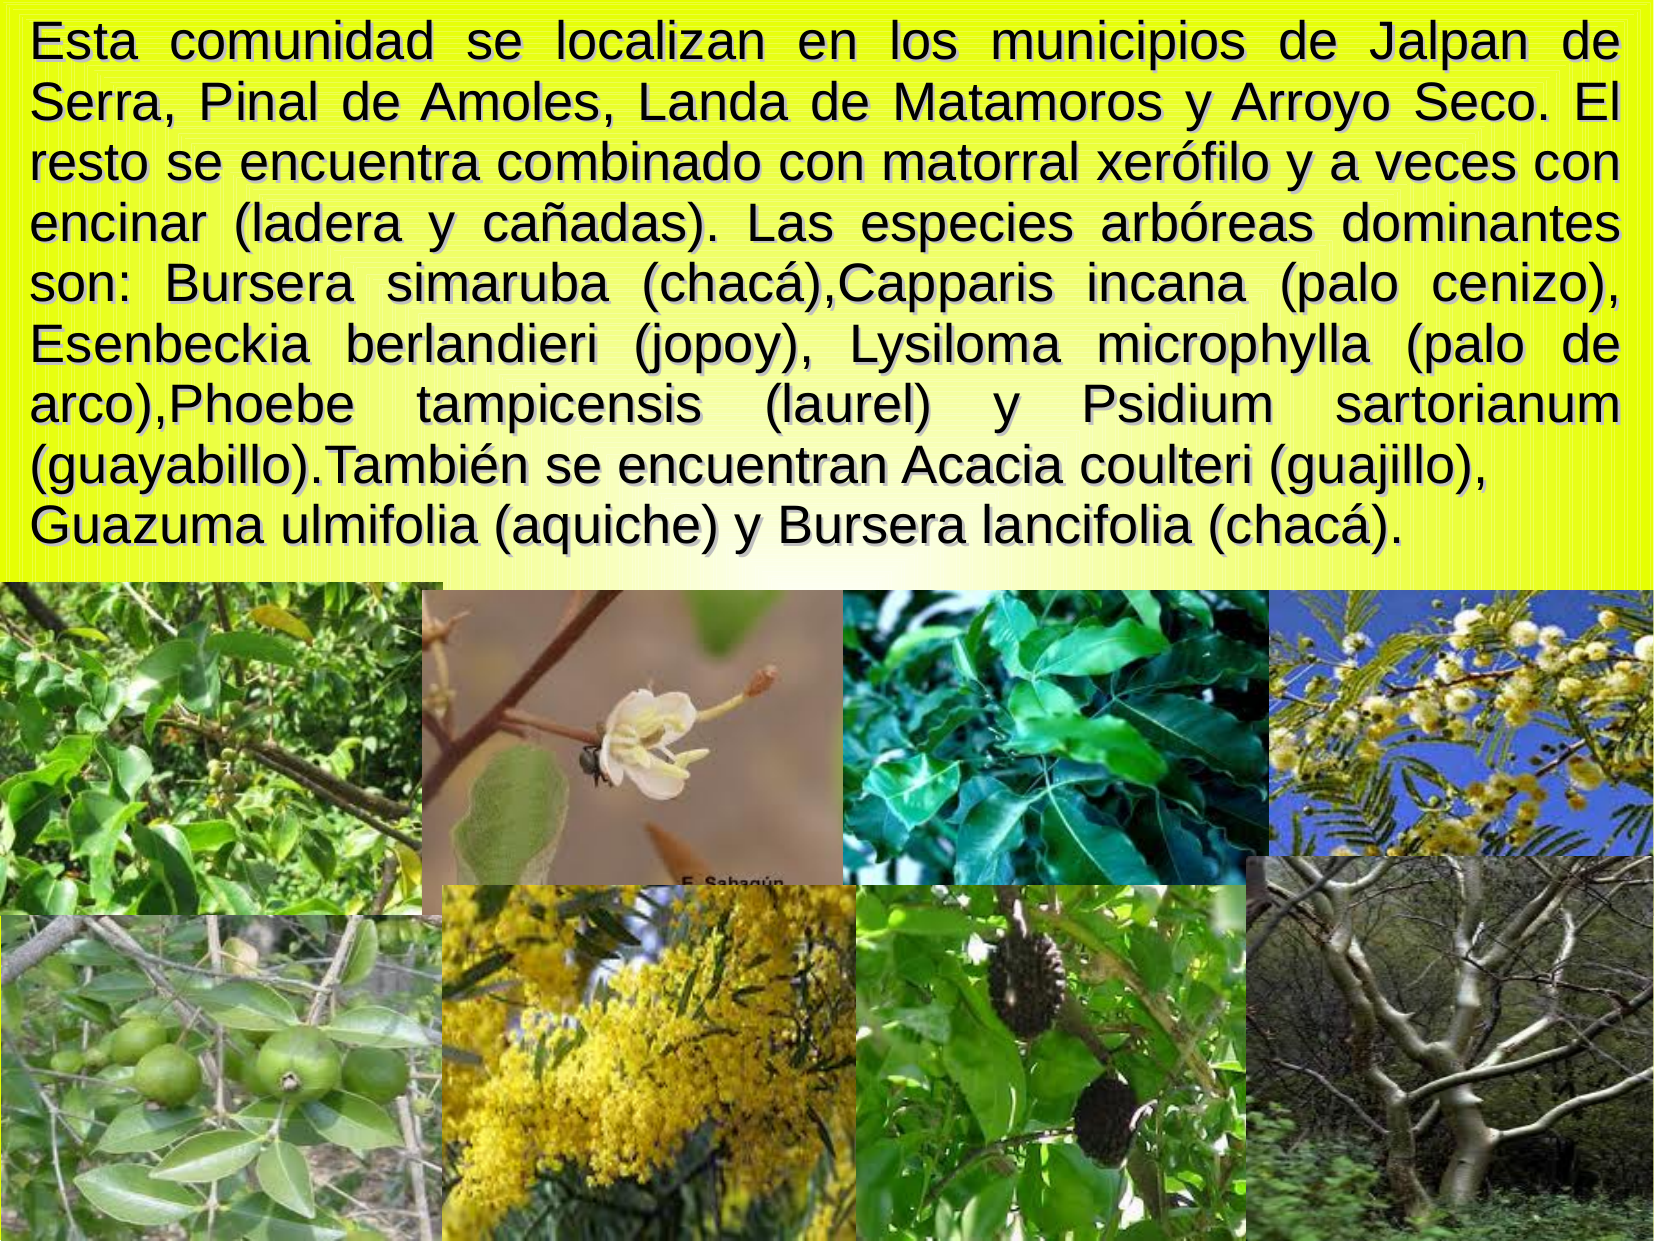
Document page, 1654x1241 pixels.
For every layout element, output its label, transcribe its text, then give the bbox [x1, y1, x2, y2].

subtitle Esta comunidad se localizan en los municipios de Jalpan de Serra, Pinal de Amoles, Landa de Matamoros y Arroyo Seco. El resto se encuentra combinado con matorral xerófilo y a veces con encinar (ladera y cañadas). Las especies arbóreas dominantes son: Bursera simaruba (chacá),Capparis incana (palo cenizo), Esenbeckia berlandieri (jopoy), Lysiloma microphylla (palo de arco),Phoebe tampicensis (laurel) y Psidium sartorianum (guayabillo).También se encuentran Acacia coulteri (guajillo), Guazuma ulmifolia (aquiche) y Bursera lancifolia (chacá). [29, 0, 1625, 590]
picture [0, 582, 1654, 1241]
